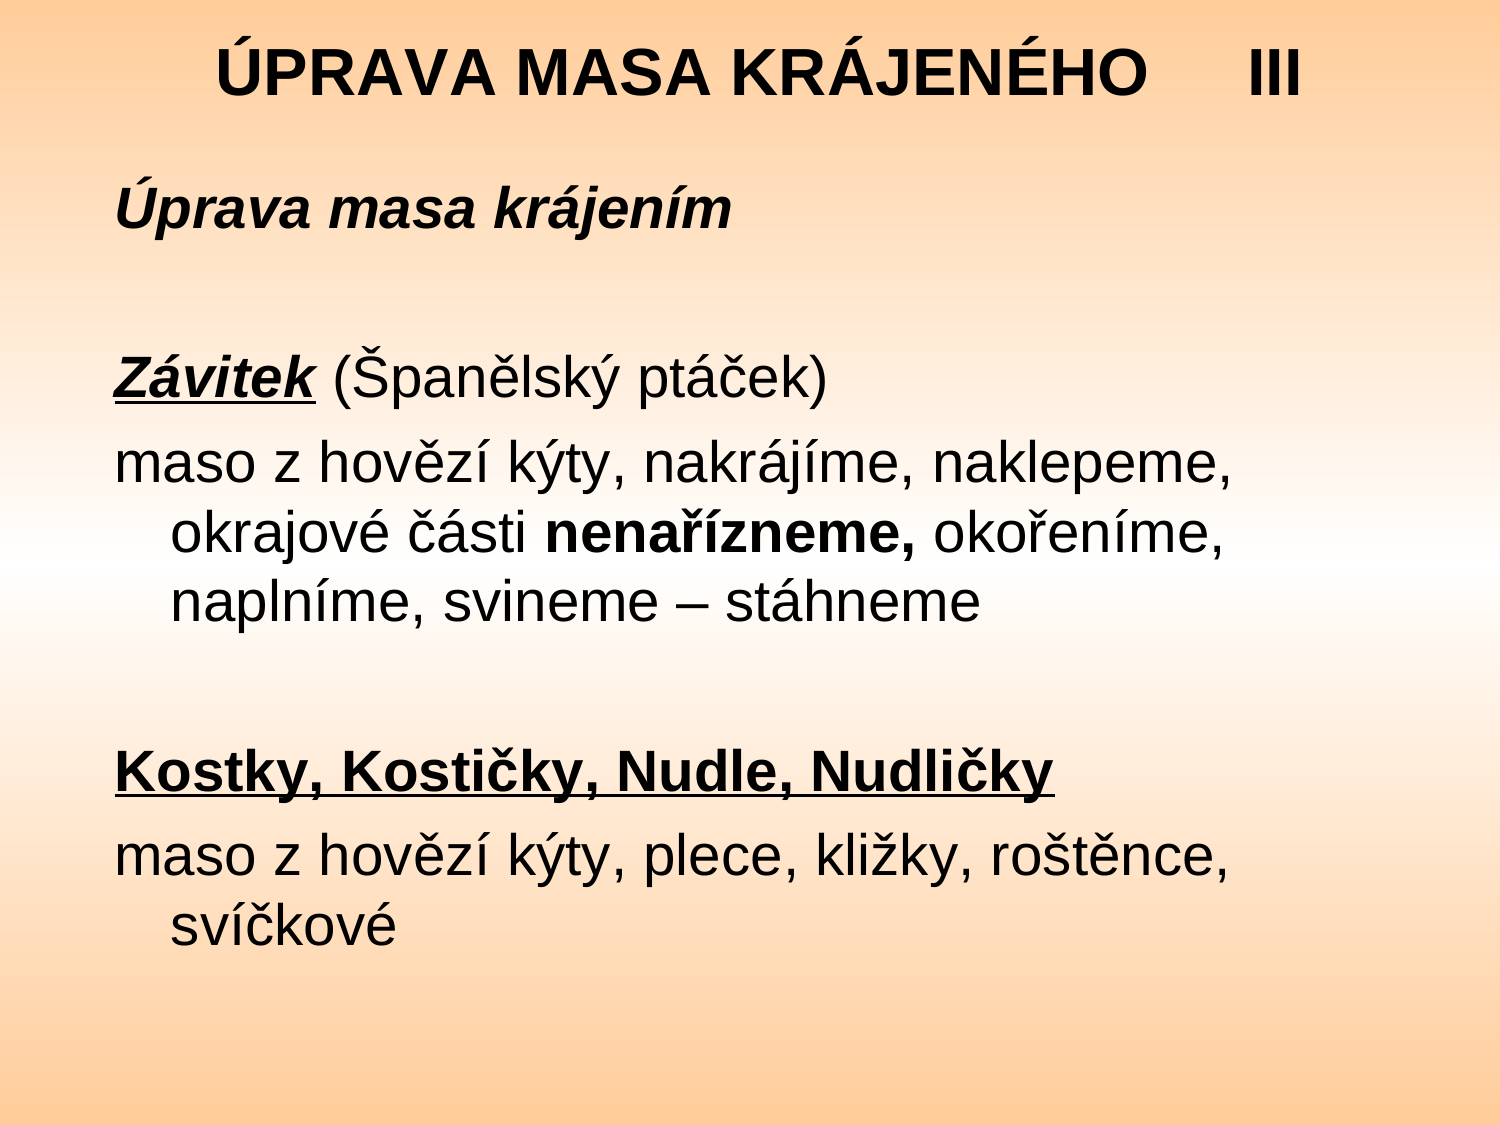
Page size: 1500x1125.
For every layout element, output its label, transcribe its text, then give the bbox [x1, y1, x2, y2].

title ÚPRAVA MASA KRÁJENÉHO III [112, 21, 1388, 117]
list Úprava masa krájením Závitek (Španělský ptáček) maso z hovězí kýty, nakrájíme, naklepeme, okrajové části nenařízneme, okořeníme, naplníme, svineme – stáhneme Kostky, Kostičky, Nudle, Nudličky maso z hovězí kýty, plece, kližky, roštěnce, svíčkové [99, 162, 1413, 1088]
